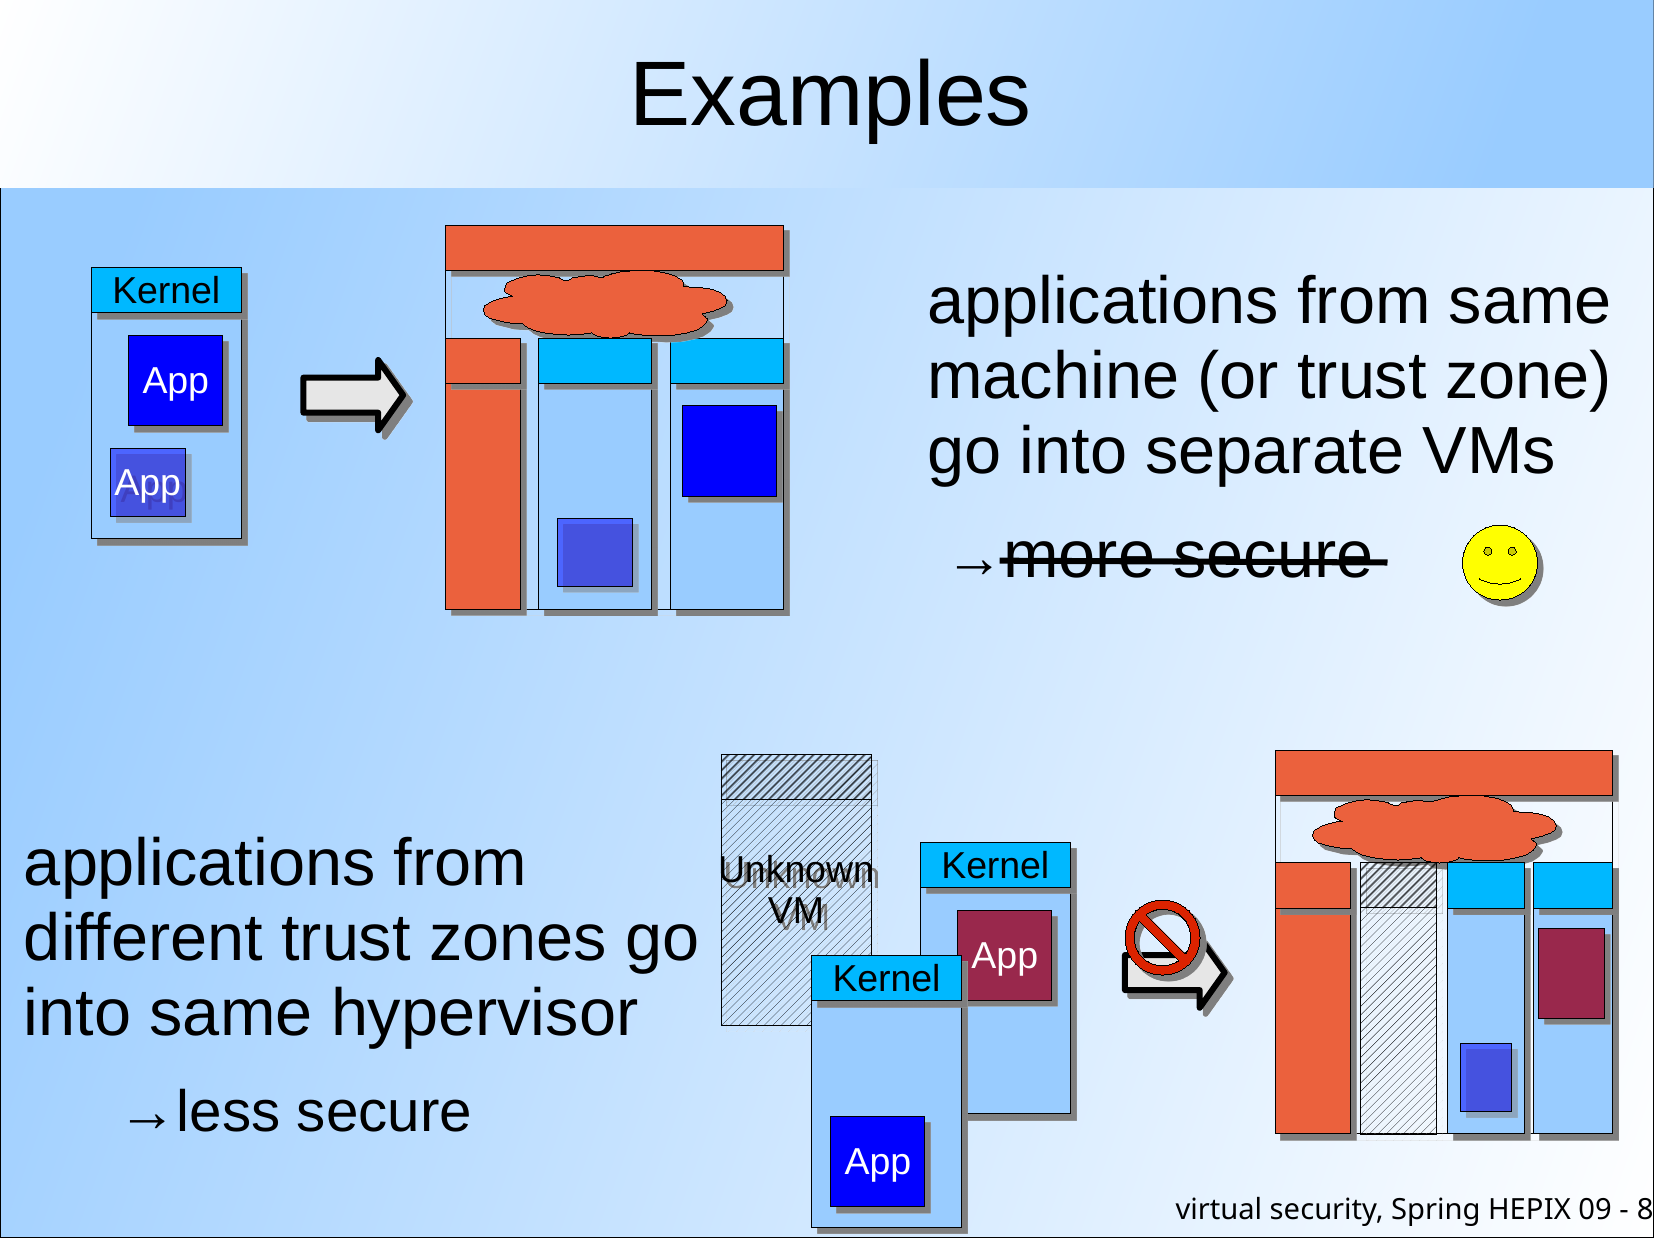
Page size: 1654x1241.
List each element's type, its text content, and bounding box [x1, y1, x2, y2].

text_box [1462, 525, 1538, 601]
text_box [1275, 862, 1351, 1134]
text_box App [110, 448, 186, 517]
text_box [91, 313, 242, 539]
text_box [445, 338, 521, 610]
text_box [670, 338, 784, 610]
text_box Kernel [920, 842, 1071, 888]
text_box Unknown VM [721, 800, 872, 1026]
text_box Kernel [91, 267, 242, 313]
text_box Kernel [811, 955, 962, 1001]
text_box App [830, 1116, 925, 1207]
text_box [445, 225, 784, 610]
text_box [721, 754, 872, 800]
list applications from different trust zones go into same hypervisor →less secure [23, 825, 705, 1238]
text_box [303, 360, 404, 431]
text_box [1275, 750, 1613, 1135]
text_box App [957, 910, 1052, 1001]
list applications from same machine (or trust zone) go into separate VMs →more secure [927, 263, 1654, 593]
text_box [1533, 862, 1613, 1134]
text_box [1124, 900, 1225, 1008]
title Examples [86, 0, 1576, 188]
text_box App [128, 335, 223, 426]
text_box [811, 888, 1071, 1228]
